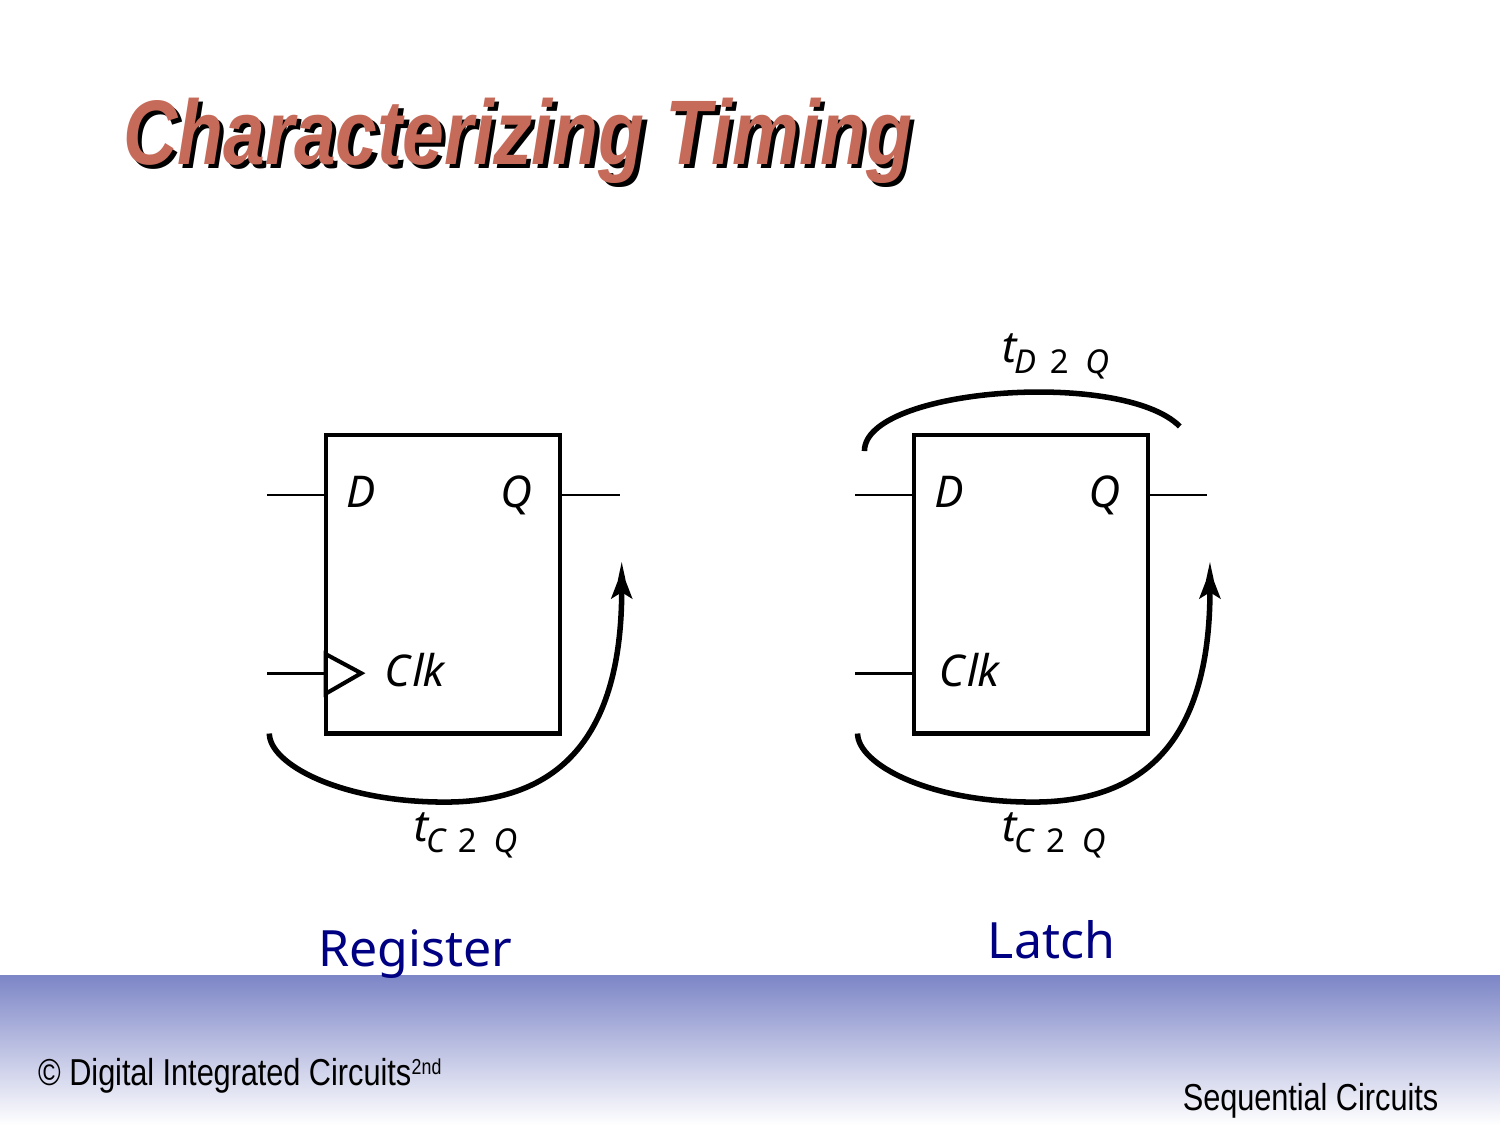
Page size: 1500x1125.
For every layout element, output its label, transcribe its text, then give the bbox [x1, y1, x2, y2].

text_box Register [303, 908, 528, 985]
picture [262, 324, 1225, 864]
text_box Latch [973, 900, 1131, 977]
title Characterizing Timing [108, 65, 1384, 190]
